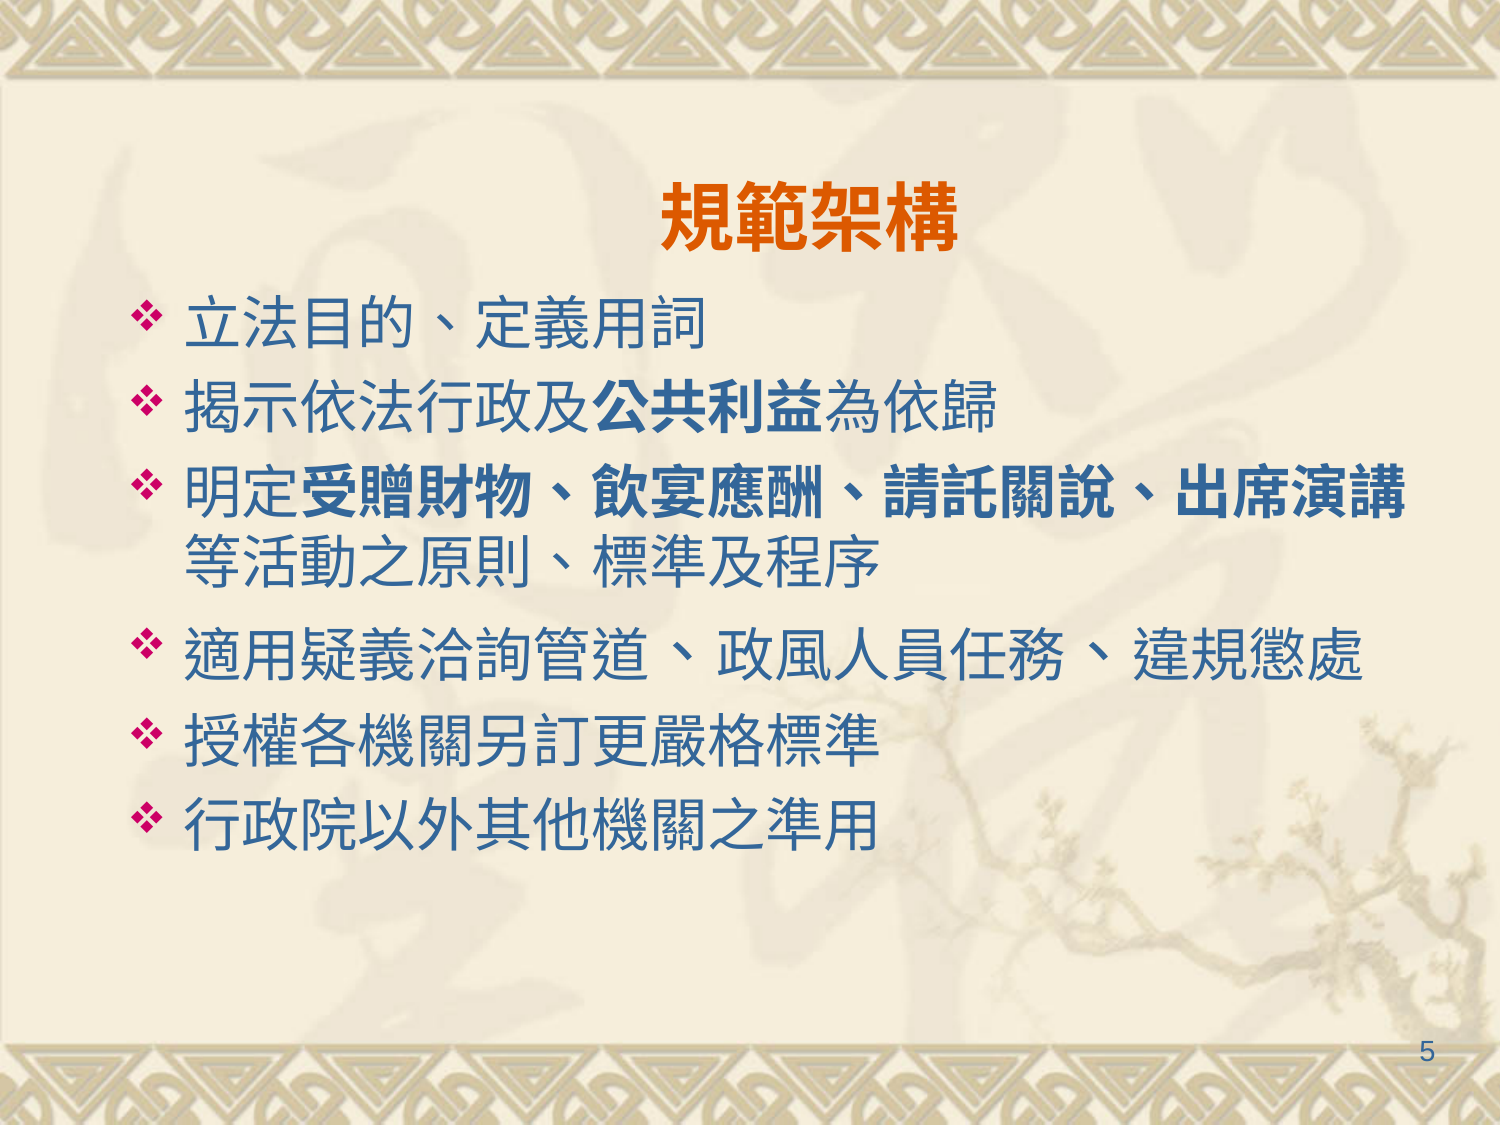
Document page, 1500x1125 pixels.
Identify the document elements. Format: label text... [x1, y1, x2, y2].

text_box <編號> [1074, 1024, 1451, 1103]
list 立法目的、定義用詞 揭示依法行政及公共利益為依歸 明定受贈財物、飲宴應酬、請託關說、出席演講等活動之原則、標準及程序 適用疑義洽詢管道、政風人員任務、違規懲處 授權各機關另訂更嚴格標準 行政院以外其他機關之準用 [112, 278, 1436, 1024]
picture [0, 0, 1500, 1125]
title 規範架構 [183, 152, 1435, 278]
